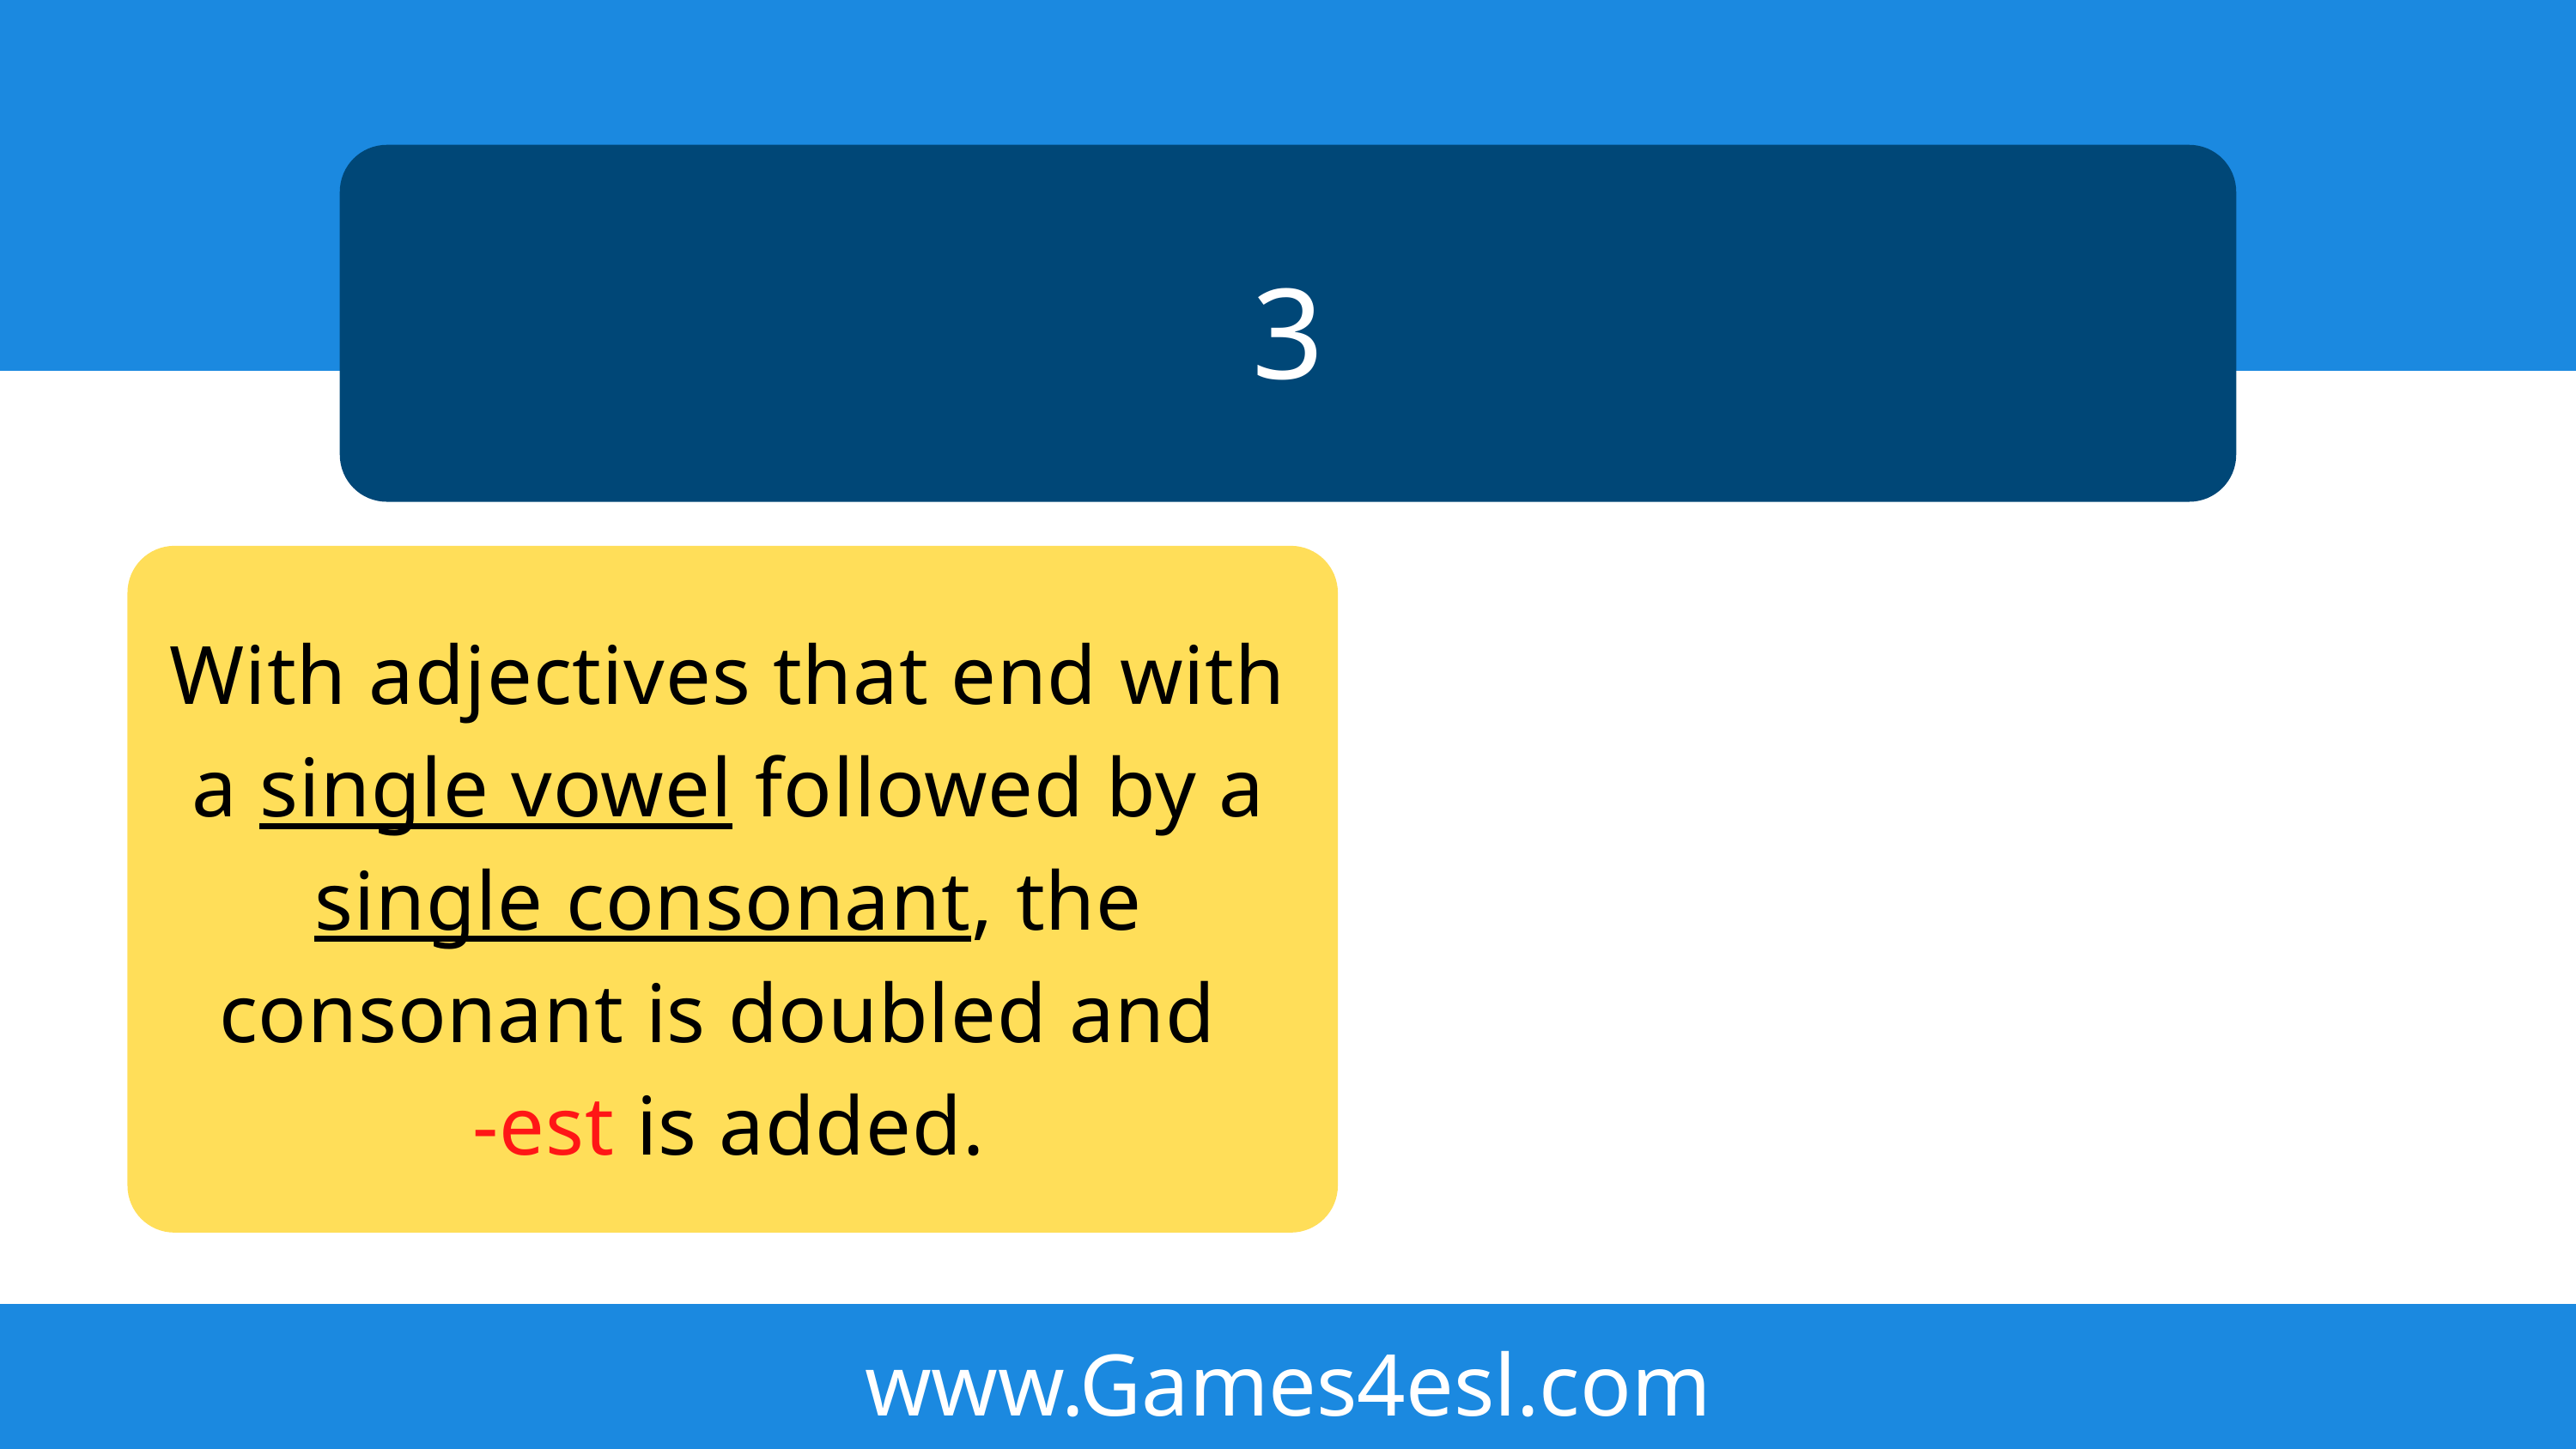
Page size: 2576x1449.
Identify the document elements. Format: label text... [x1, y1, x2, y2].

text_box [0, 1304, 2576, 1449]
text_box www.Games4esl.com [842, 1314, 1734, 1426]
text_box 3 [434, 228, 2142, 398]
text_box With adjectives that end with a single vowel followed by a single consonant, the consonant is doubled and -est is added. [169, 608, 1289, 1166]
text_box [127, 545, 1339, 1233]
text_box [0, 0, 2576, 502]
